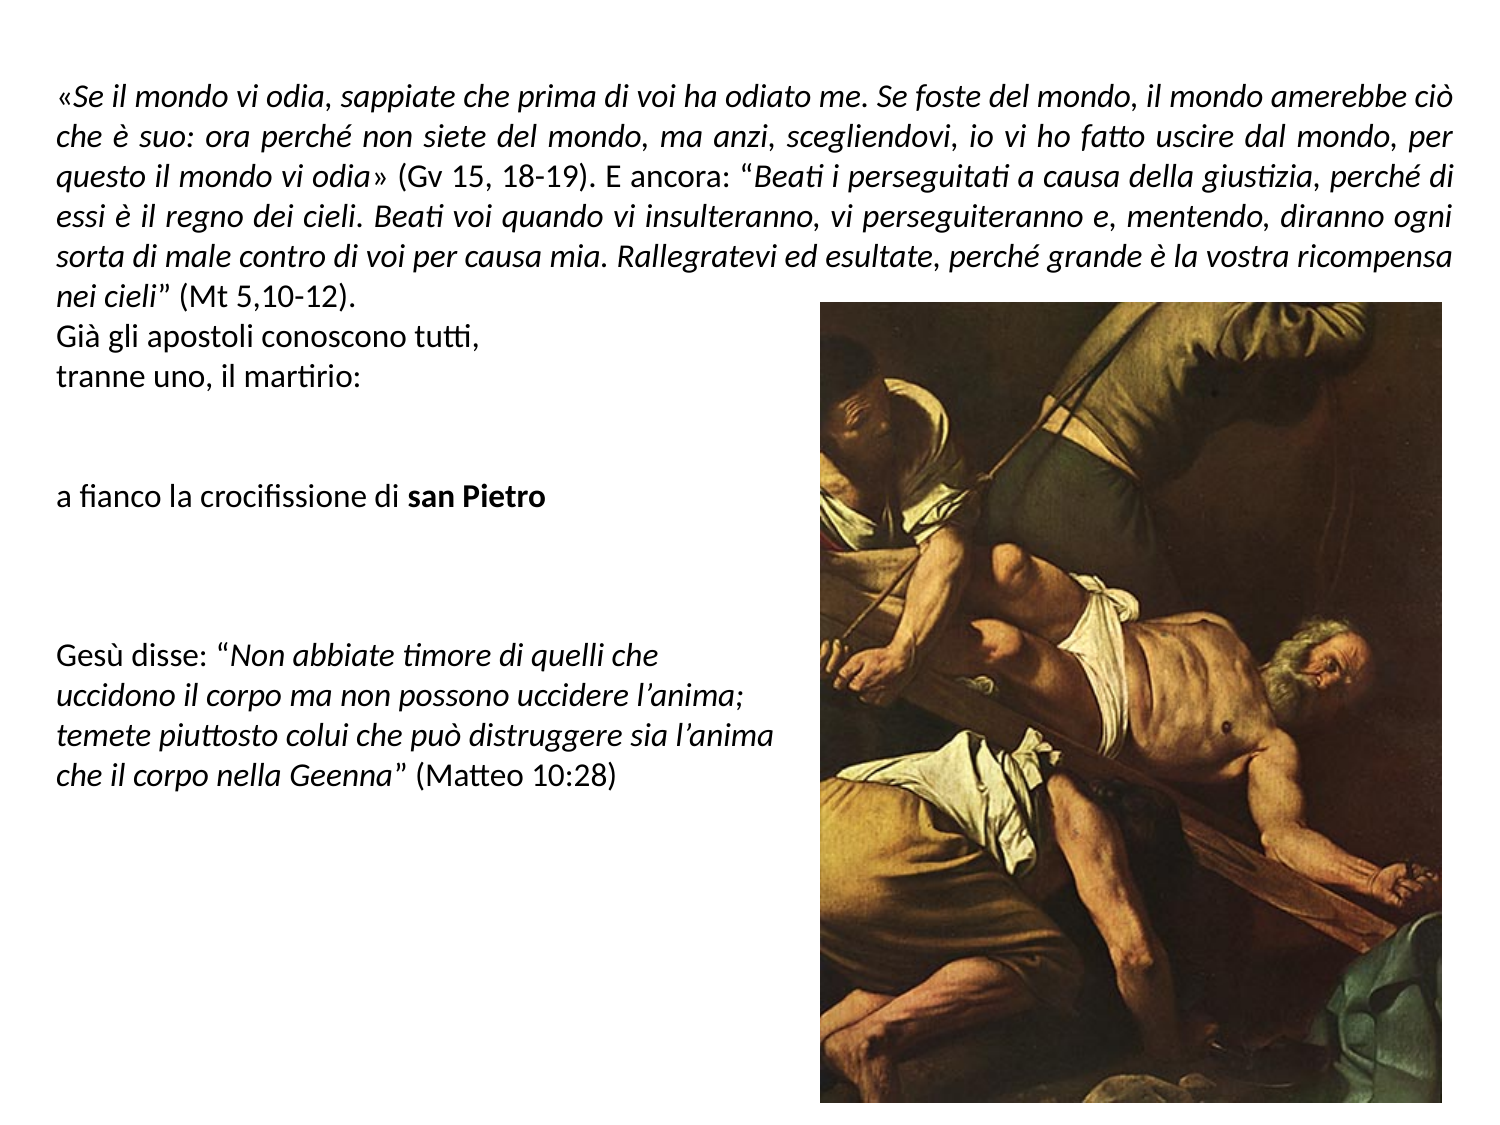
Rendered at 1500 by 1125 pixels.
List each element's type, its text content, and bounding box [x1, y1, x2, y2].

text_box «Se il mondo vi odia, sappiate che prima di voi ha odiato me. Se foste del mondo, il mondo amerebbe ciò che è suo: ora perché non siete del mondo, ma anzi, scegliendovi, io vi ho fatto uscire dal mondo, per questo il mondo vi odia» (Gv 15, 18-19). E ancora: “Beati i perseguitati a causa della giustizia, perché di essi è il regno dei cieli. Beati voi quando vi insulteranno, vi perseguiteranno e, mentendo, diranno ogni sorta di male contro di voi per causa mia. Rallegratevi ed esultate, perché grande è la vostra ricompensa nei cieli” (Mt 5,10-12). Già gli apostoli conoscono tutti, tranne uno, il martirio: a fianco la crocifissione di san Pietro Gesù disse: “Non abbiate timore di quelli che uccidono il corpo ma non possono uccidere l’anima; temete piuttosto colui che può distruggere sia l’anima che il corpo nella Geenna” (Matteo 10:28) [41, 67, 1471, 1086]
picture [820, 302, 1442, 1103]
